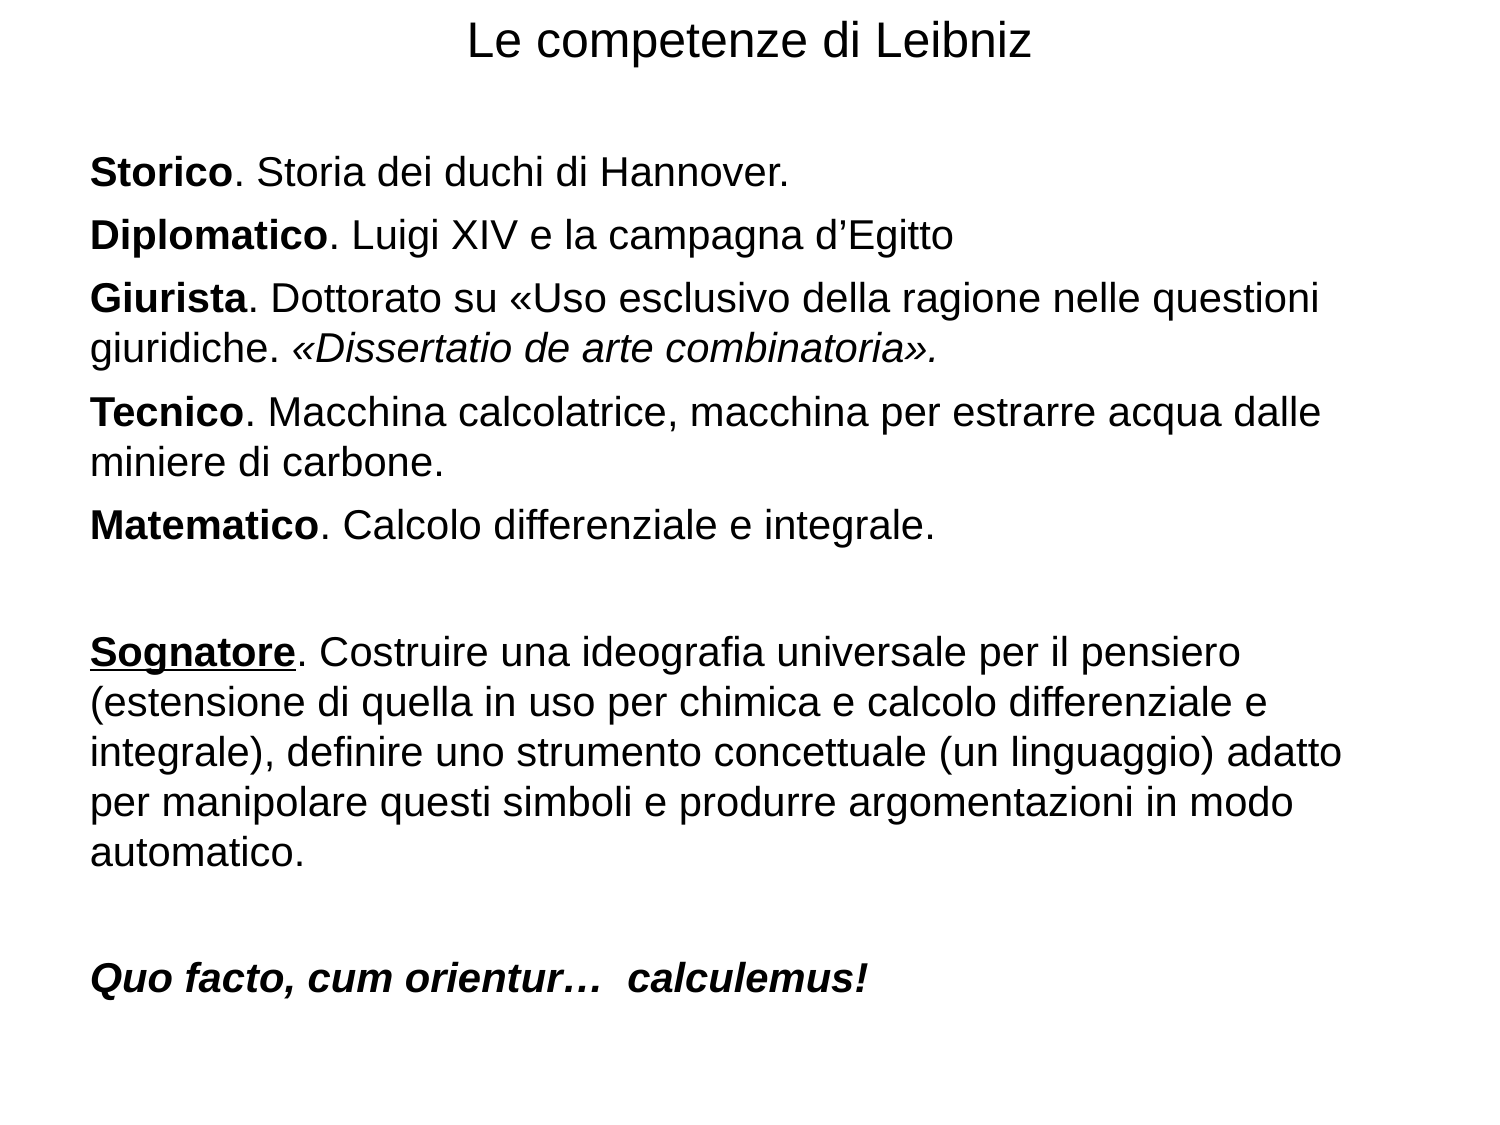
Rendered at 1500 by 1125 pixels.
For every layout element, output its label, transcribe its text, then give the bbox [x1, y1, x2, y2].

list Storico. Storia dei duchi di Hannover. Diplomatico. Luigi XIV e la campagna d’Egitto Giurista. Dottorato su «Uso esclusivo della ragione nelle questioni giuridiche. «Dissertatio de arte combinatoria». Tecnico. Macchina calcolatrice, macchina per estrarre acqua dalle miniere di carbone. Matematico. Calcolo differenziale e integrale. Sognatore. Costruire una ideografia universale per il pensiero (estensione di quella in uso per chimica e calcolo differenziale e integrale), definire uno strumento concettuale (un linguaggio) adatto per manipolare questi simboli e produrre argomentazioni in modo automatico. Quo facto, cum orientur… calculemus! [75, 137, 1425, 1083]
title Le competenze di Leibniz [75, 0, 1425, 126]
